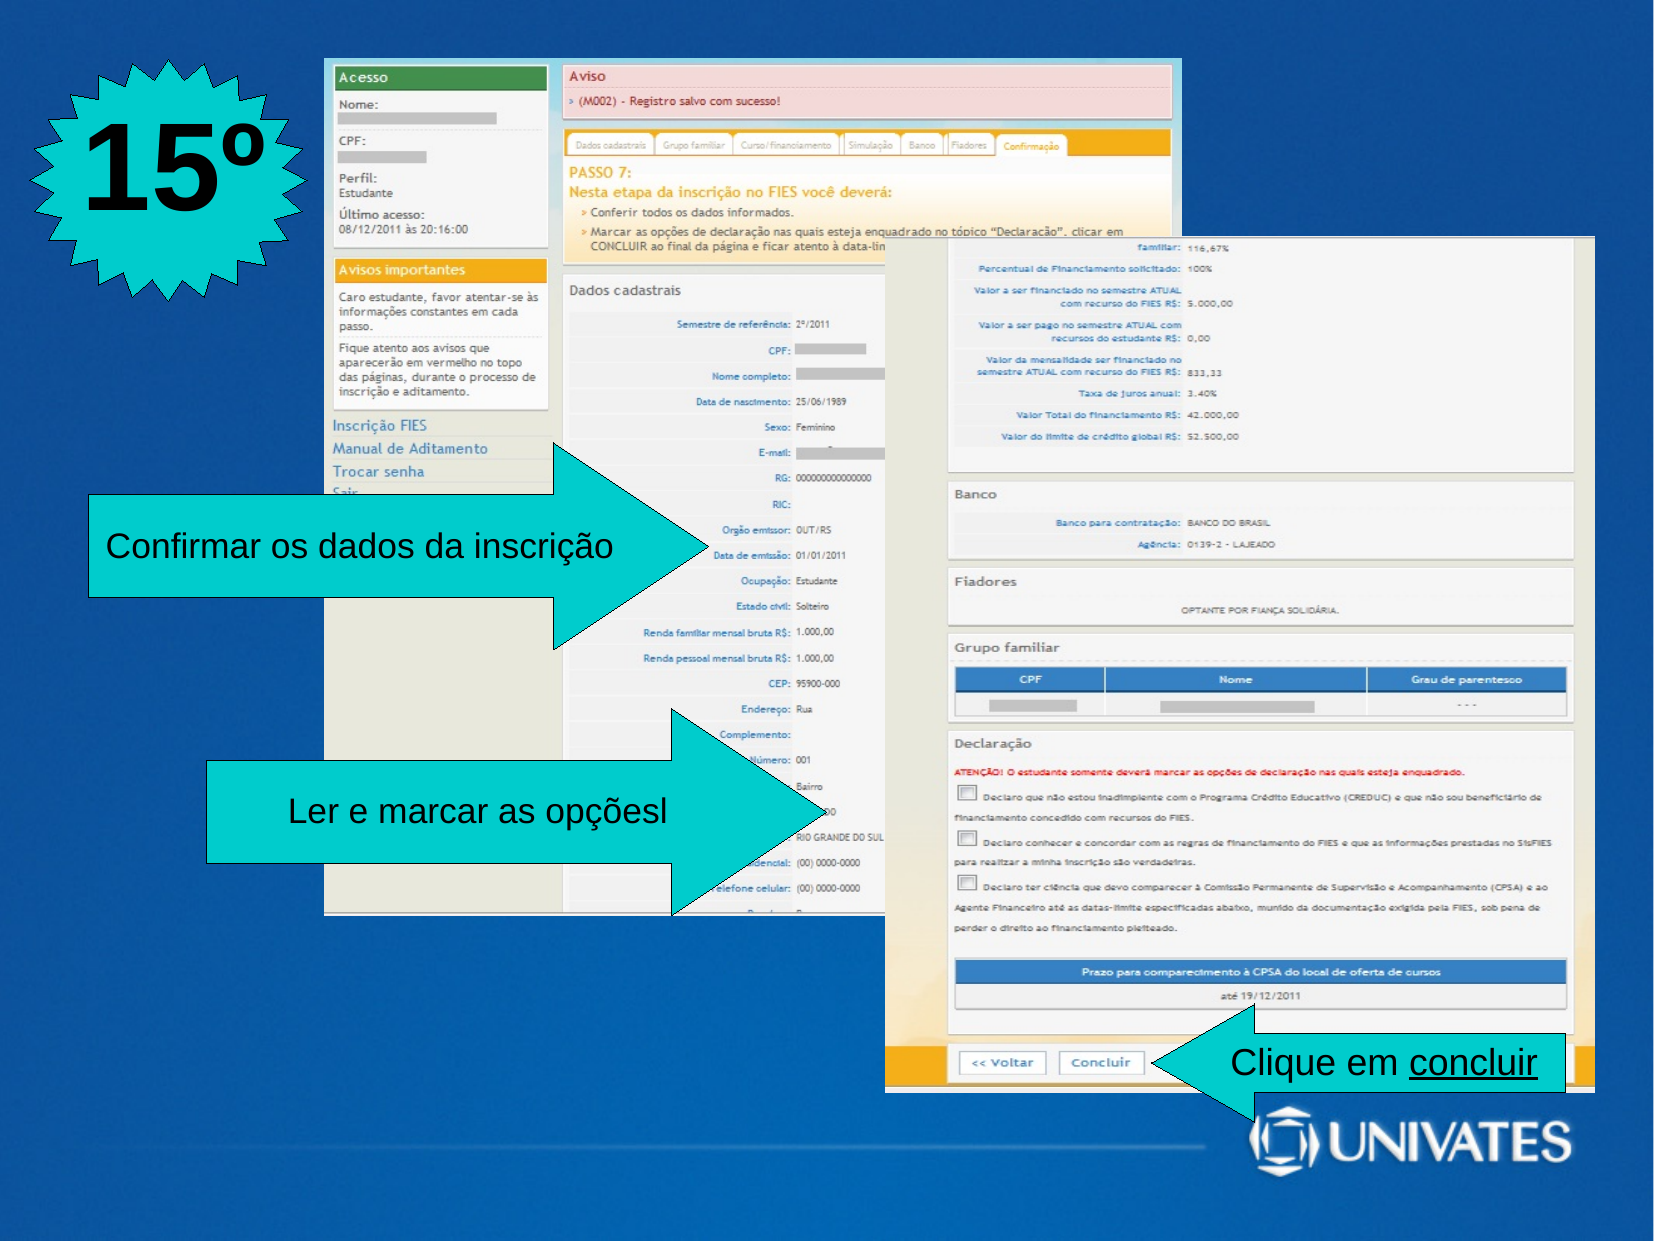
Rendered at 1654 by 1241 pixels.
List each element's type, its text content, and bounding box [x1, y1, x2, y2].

text_box [296, 205, 303, 214]
text_box [296, 174, 308, 187]
text_box [165, 59, 173, 64]
text_box Confirmar os dados da inscrição [88, 442, 709, 650]
text_box Ler e marcar as opçõesl [206, 708, 827, 916]
text_box [48, 232, 53, 241]
text_box Clique em concluir [1151, 1003, 1566, 1123]
text_box [48, 119, 53, 128]
picture [0, 0, 1654, 1241]
text_box [29, 143, 53, 216]
text_box [98, 272, 238, 302]
title 15º [53, 64, 296, 272]
text_box [296, 147, 303, 155]
